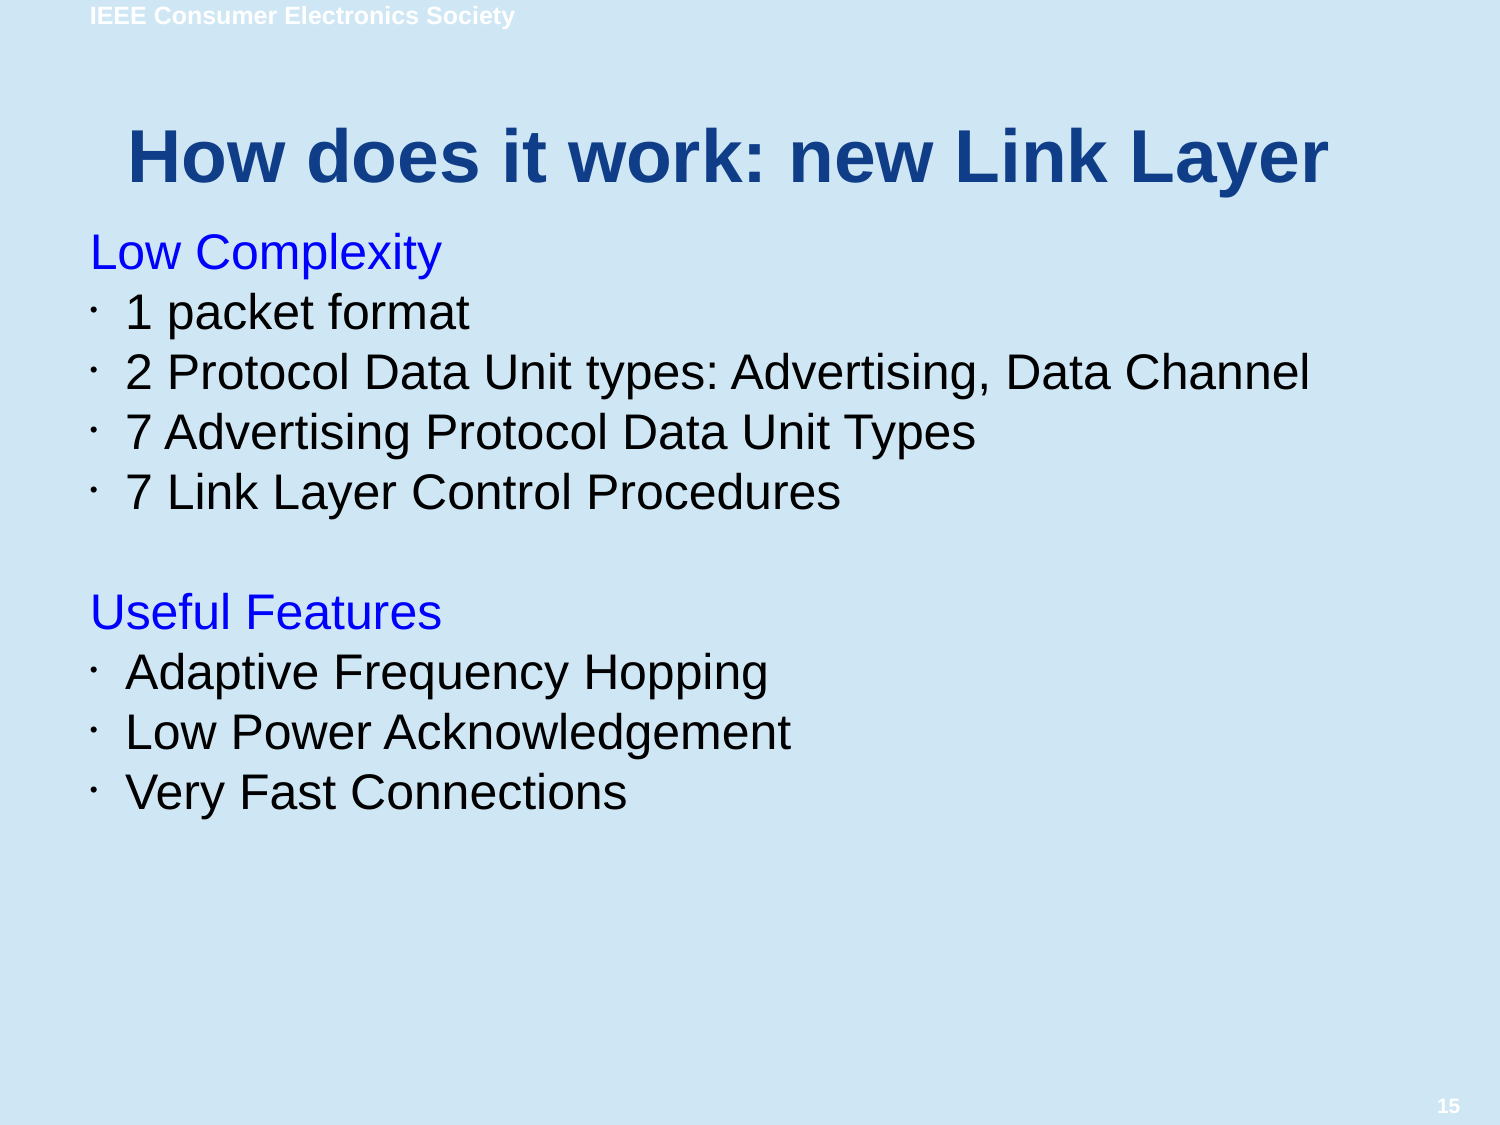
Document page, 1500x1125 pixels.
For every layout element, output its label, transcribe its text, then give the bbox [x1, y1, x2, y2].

text_box Low Complexity 1 packet format 2 Protocol Data Unit types: Advertising, Data Channel 7 Advertising Protocol Data Unit Types 7 Link Layer Control Procedures Useful Features Adaptive Frequency Hopping Low Power Acknowledgement Very Fast Connections [74, 212, 1425, 954]
title How does it work: new Link Layer [112, 99, 1388, 212]
